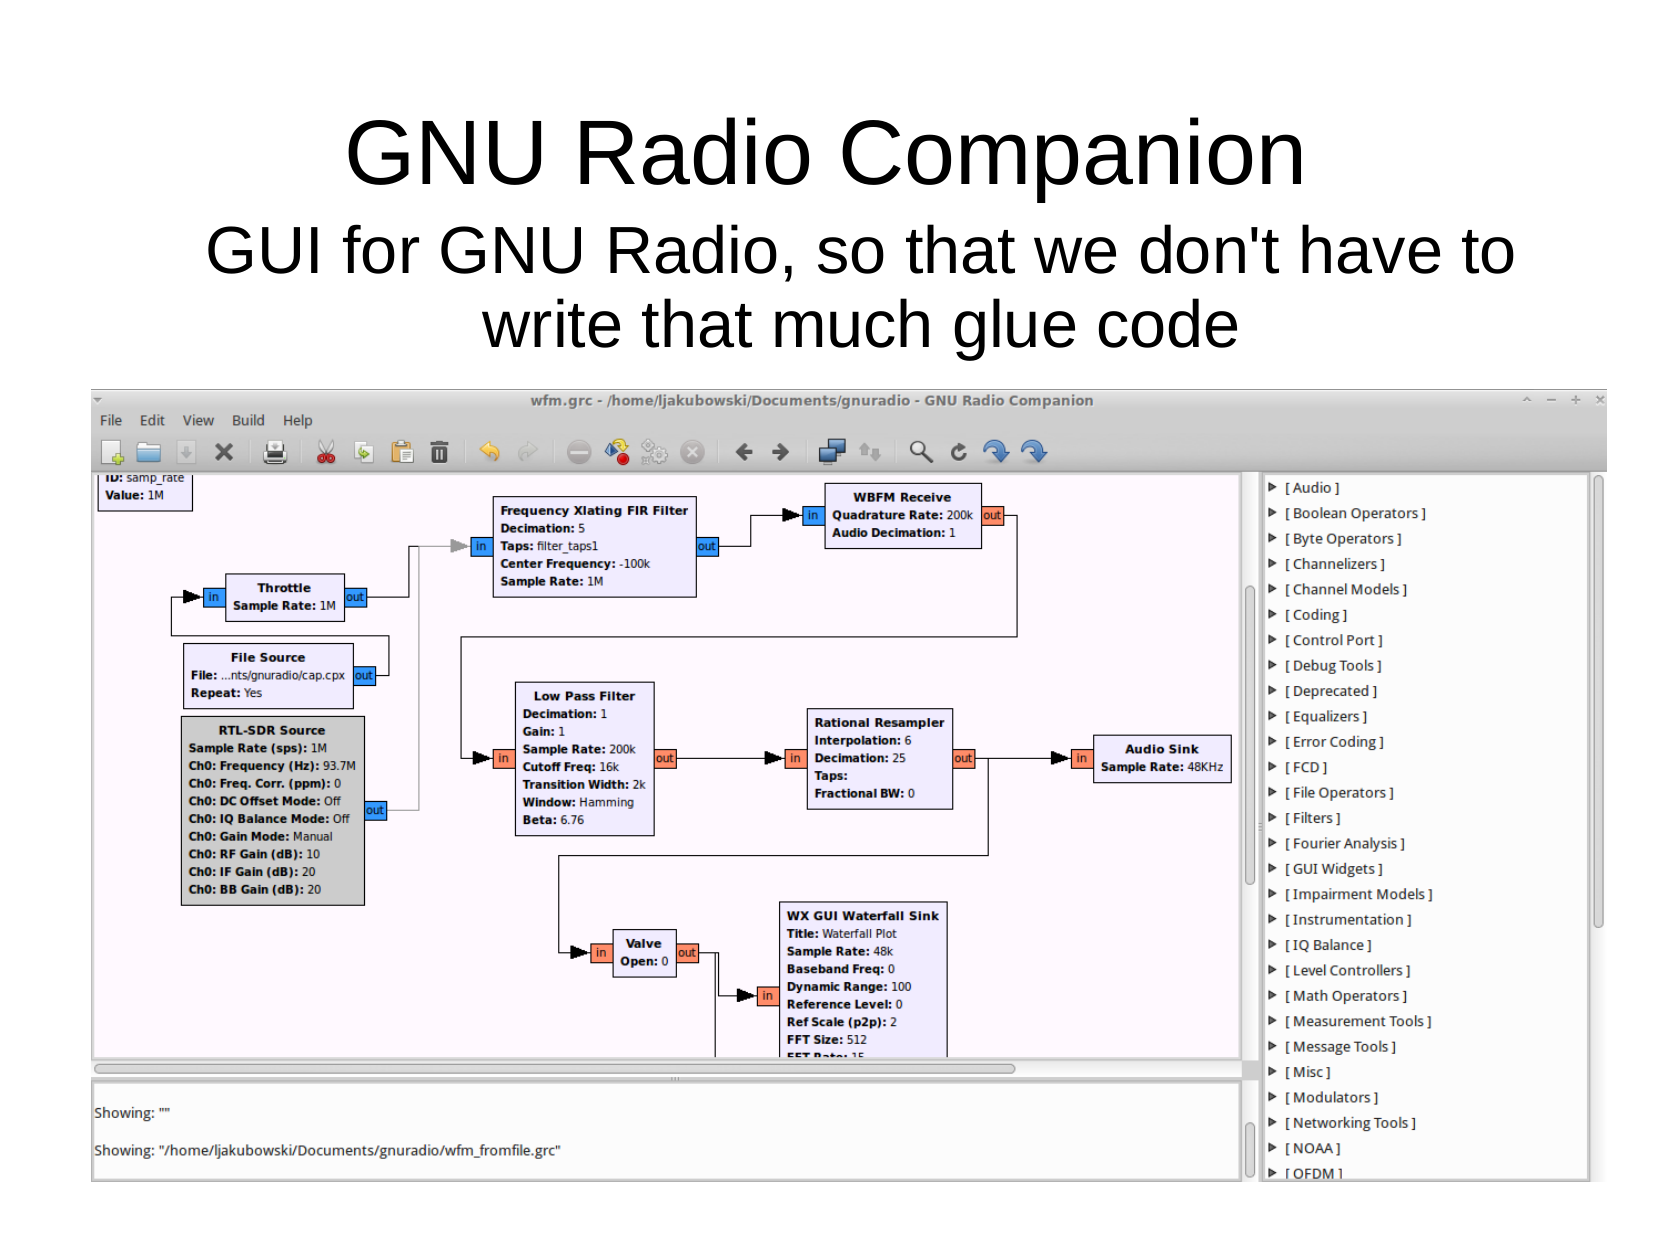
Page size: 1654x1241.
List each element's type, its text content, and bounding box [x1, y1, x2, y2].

list GUI for GNU Radio, so that we don't have to write that much glue code [82, 212, 1571, 932]
picture [91, 389, 1607, 1182]
title GNU Radio Companion [82, 49, 1571, 212]
